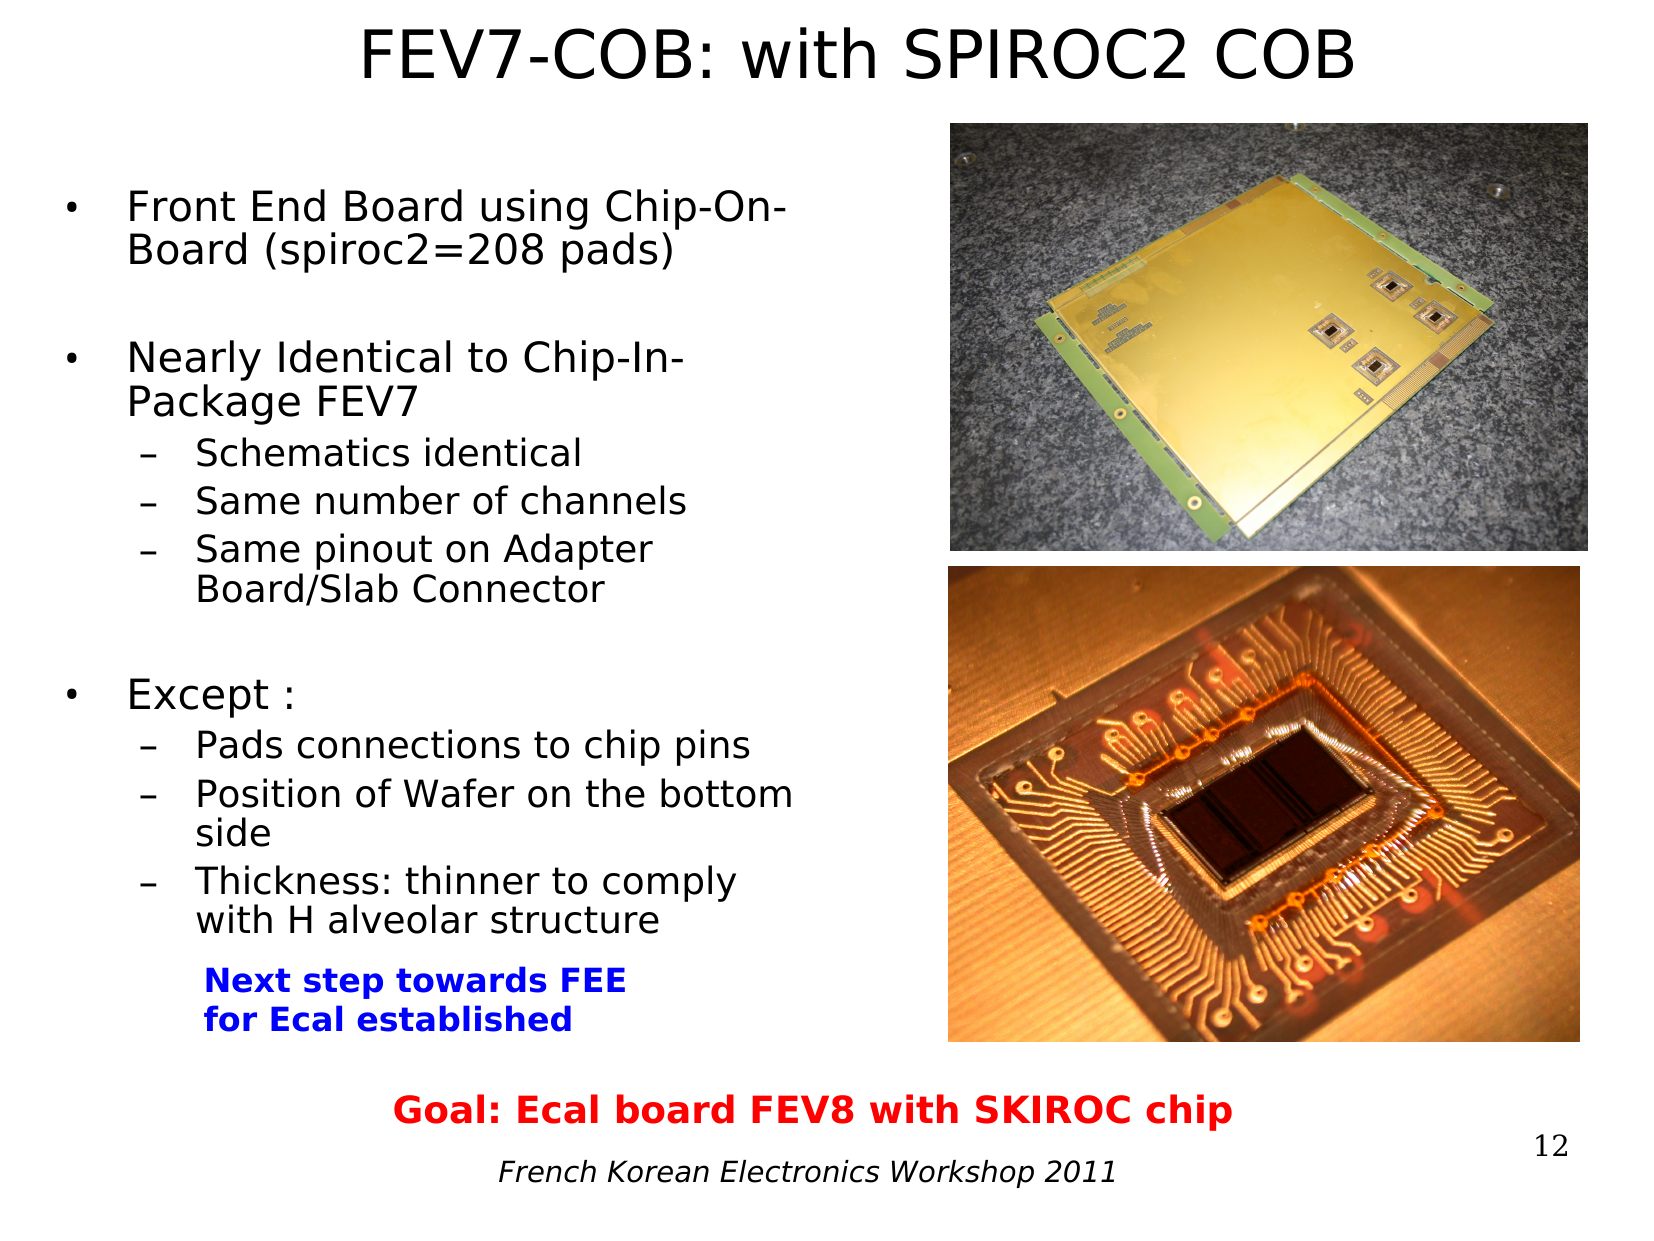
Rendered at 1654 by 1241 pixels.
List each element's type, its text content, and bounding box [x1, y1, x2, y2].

title FEV7-COB: with SPIROC2 COB [224, 9, 1494, 103]
list Front End Board using Chip-On-Board (spiroc2=208 pads) Nearly Identical to Chip-In-Package FEV7 Schematics identical Same number of channels Same pinout on Adapter Board/Slab Connector Except : Pads connections to chip pins Position of Wafer on the bottom side Thickness: thinner to comply with H alveolar structure [49, 178, 838, 1157]
picture [950, 123, 1588, 551]
picture [948, 566, 1580, 1042]
text_box Goal: Ecal board FEV8 with SKIROC chip [377, 1080, 1251, 1140]
text_box Next step towards FEE for Ecal established [188, 954, 715, 1048]
